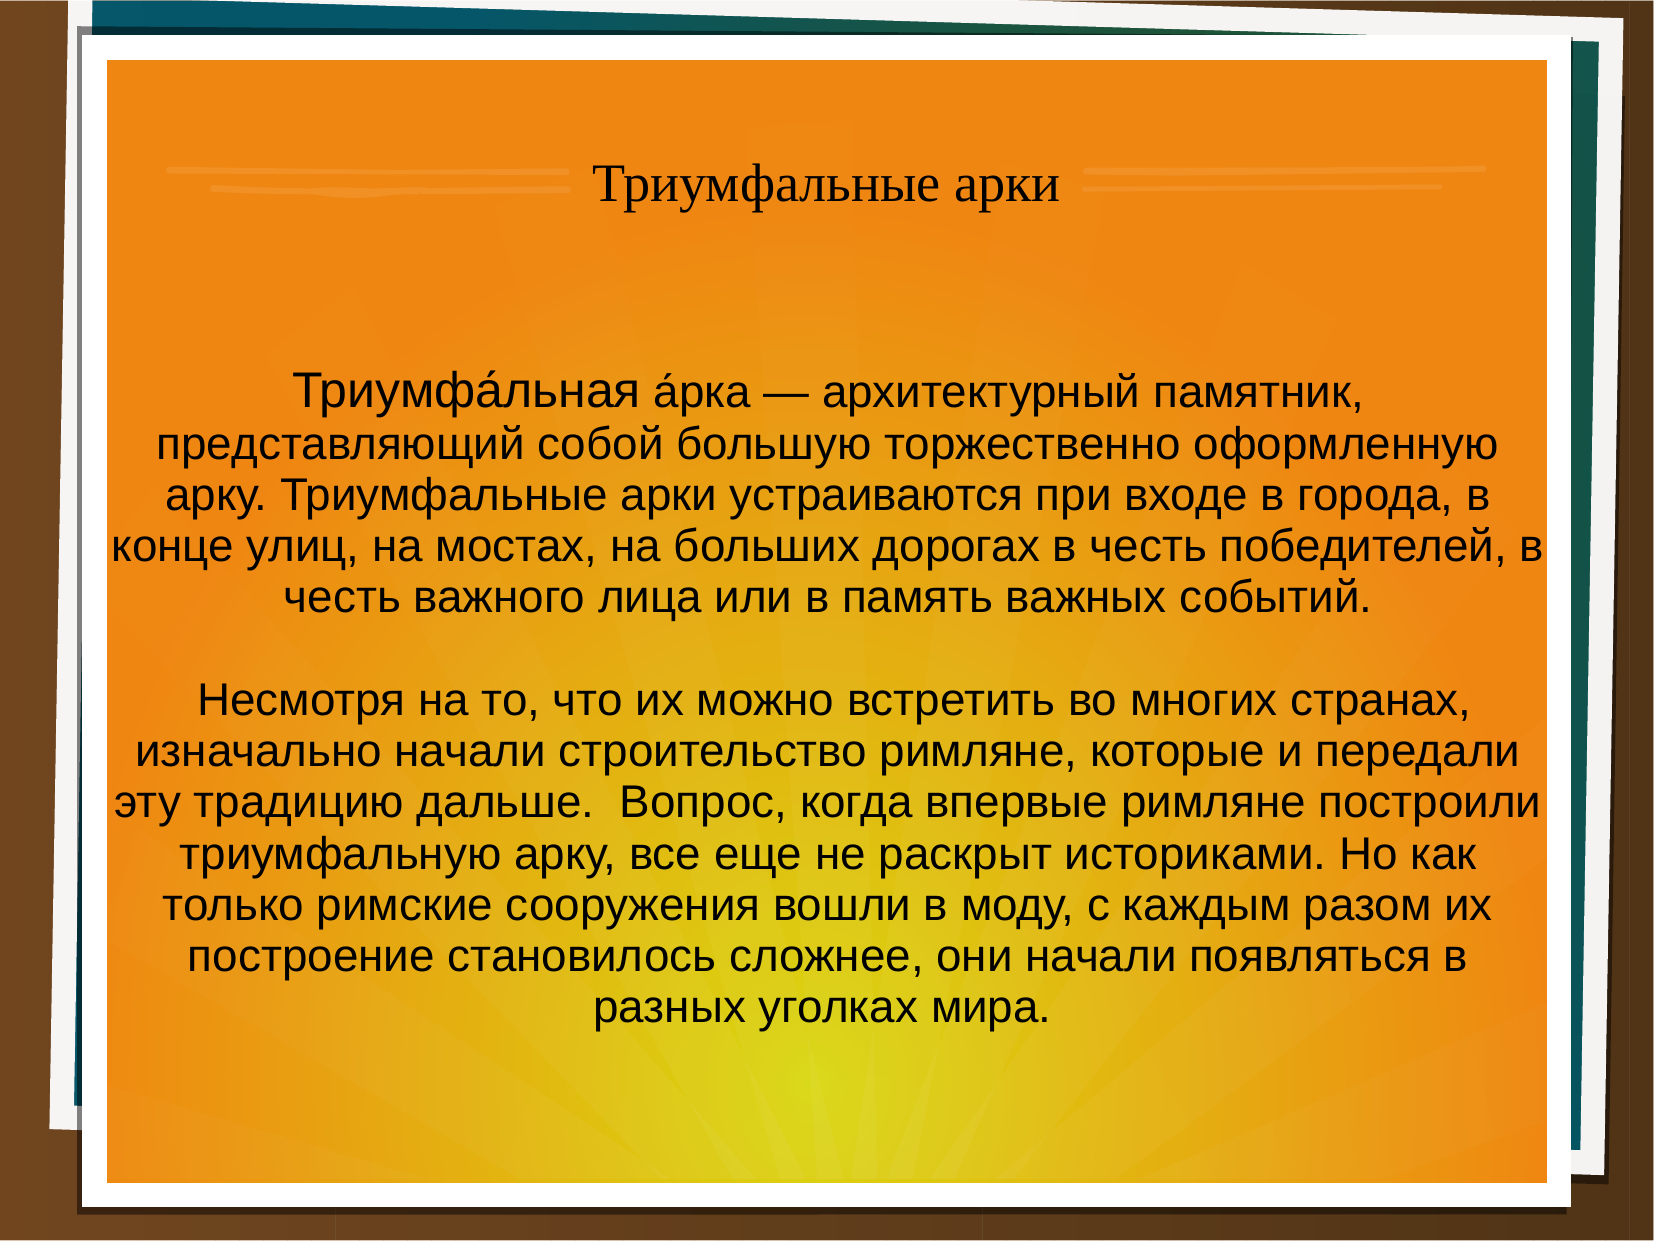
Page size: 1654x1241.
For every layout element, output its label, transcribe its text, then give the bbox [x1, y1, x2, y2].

subtitle Триумфа́льная а́рка — архитектурный памятник, представляющий собой большую торжественно оформленную арку. Триумфальные арки устраиваются при входе в города, в конце улиц, на мостах, на больших дорогах в честь победителей, в честь важного лица или в память важных событий. Несмотря на то, что их можно встретить во многих странах, изначально начали строительство римляне, которые и передали эту традицию дальше. Вопрос, когда впервые римляне построили триумфальную арку, все еще не раскрыт историками. Но как только римские сооружения вошли в моду, с каждым разом их построение становилось сложнее, они начали появляться в разных уголках мира. [109, 271, 1548, 1170]
title Триумфальные арки [171, 82, 1483, 271]
